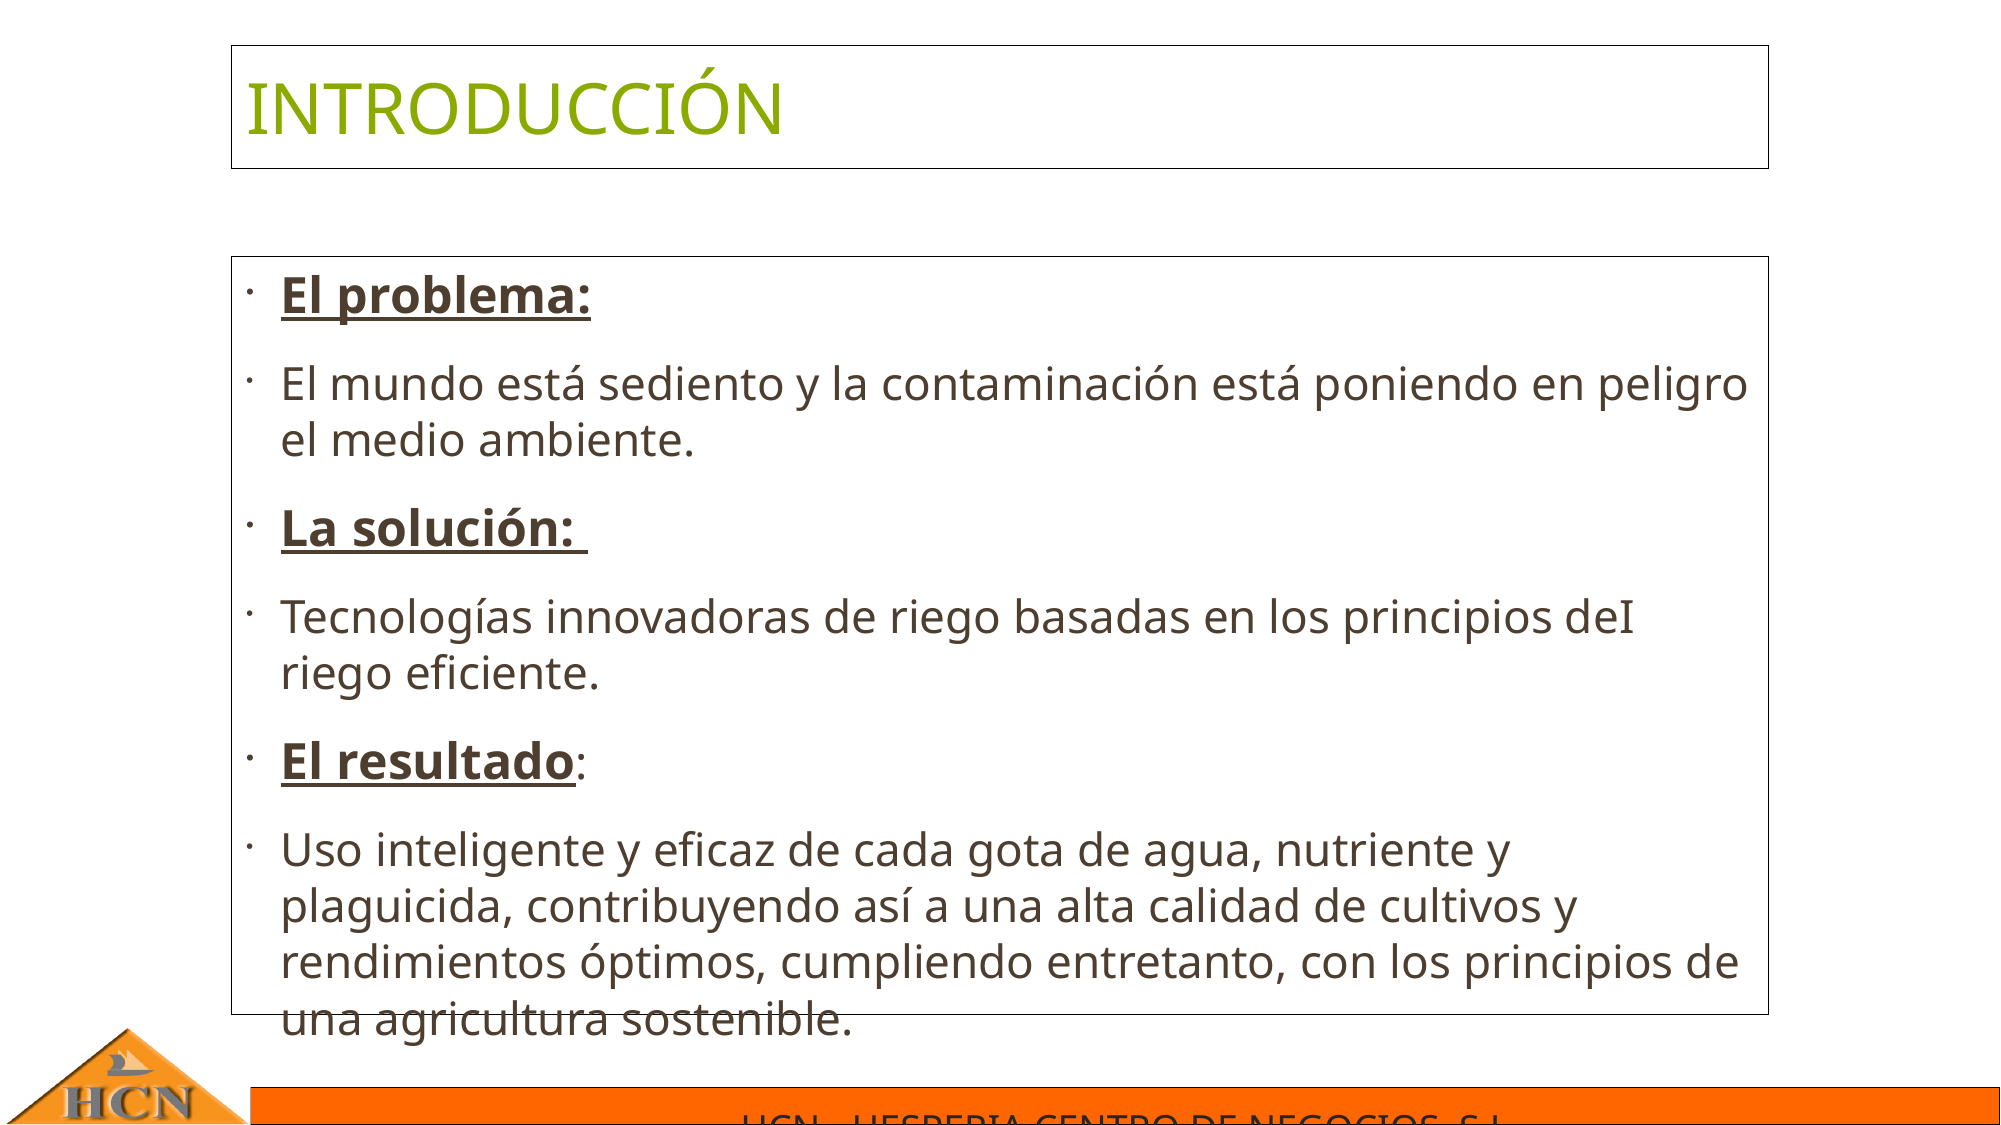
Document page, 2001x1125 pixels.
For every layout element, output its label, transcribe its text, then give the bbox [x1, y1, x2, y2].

title INTRODUCCIÓN [231, 45, 1769, 169]
footer HCN - HESPERIA CENTRO DE NEGOCIOS, S.L. [251, 1087, 2000, 1125]
list El problema: El mundo está sediento y la contaminación está poniendo en peligro el medio ambiente. La solución: Tecnologías innovadoras de riego basadas en los principios deI riego eficiente. El resultado: Uso inteligente y eficaz de cada gota de agua, nutriente y plaguicida, contribuyendo así a una alta calidad de cultivos y rendimientos óptimos, cumpliendo entretanto, con los principios de una agricultura sostenible. [231, 256, 1769, 1015]
picture [0, 1025, 251, 1125]
